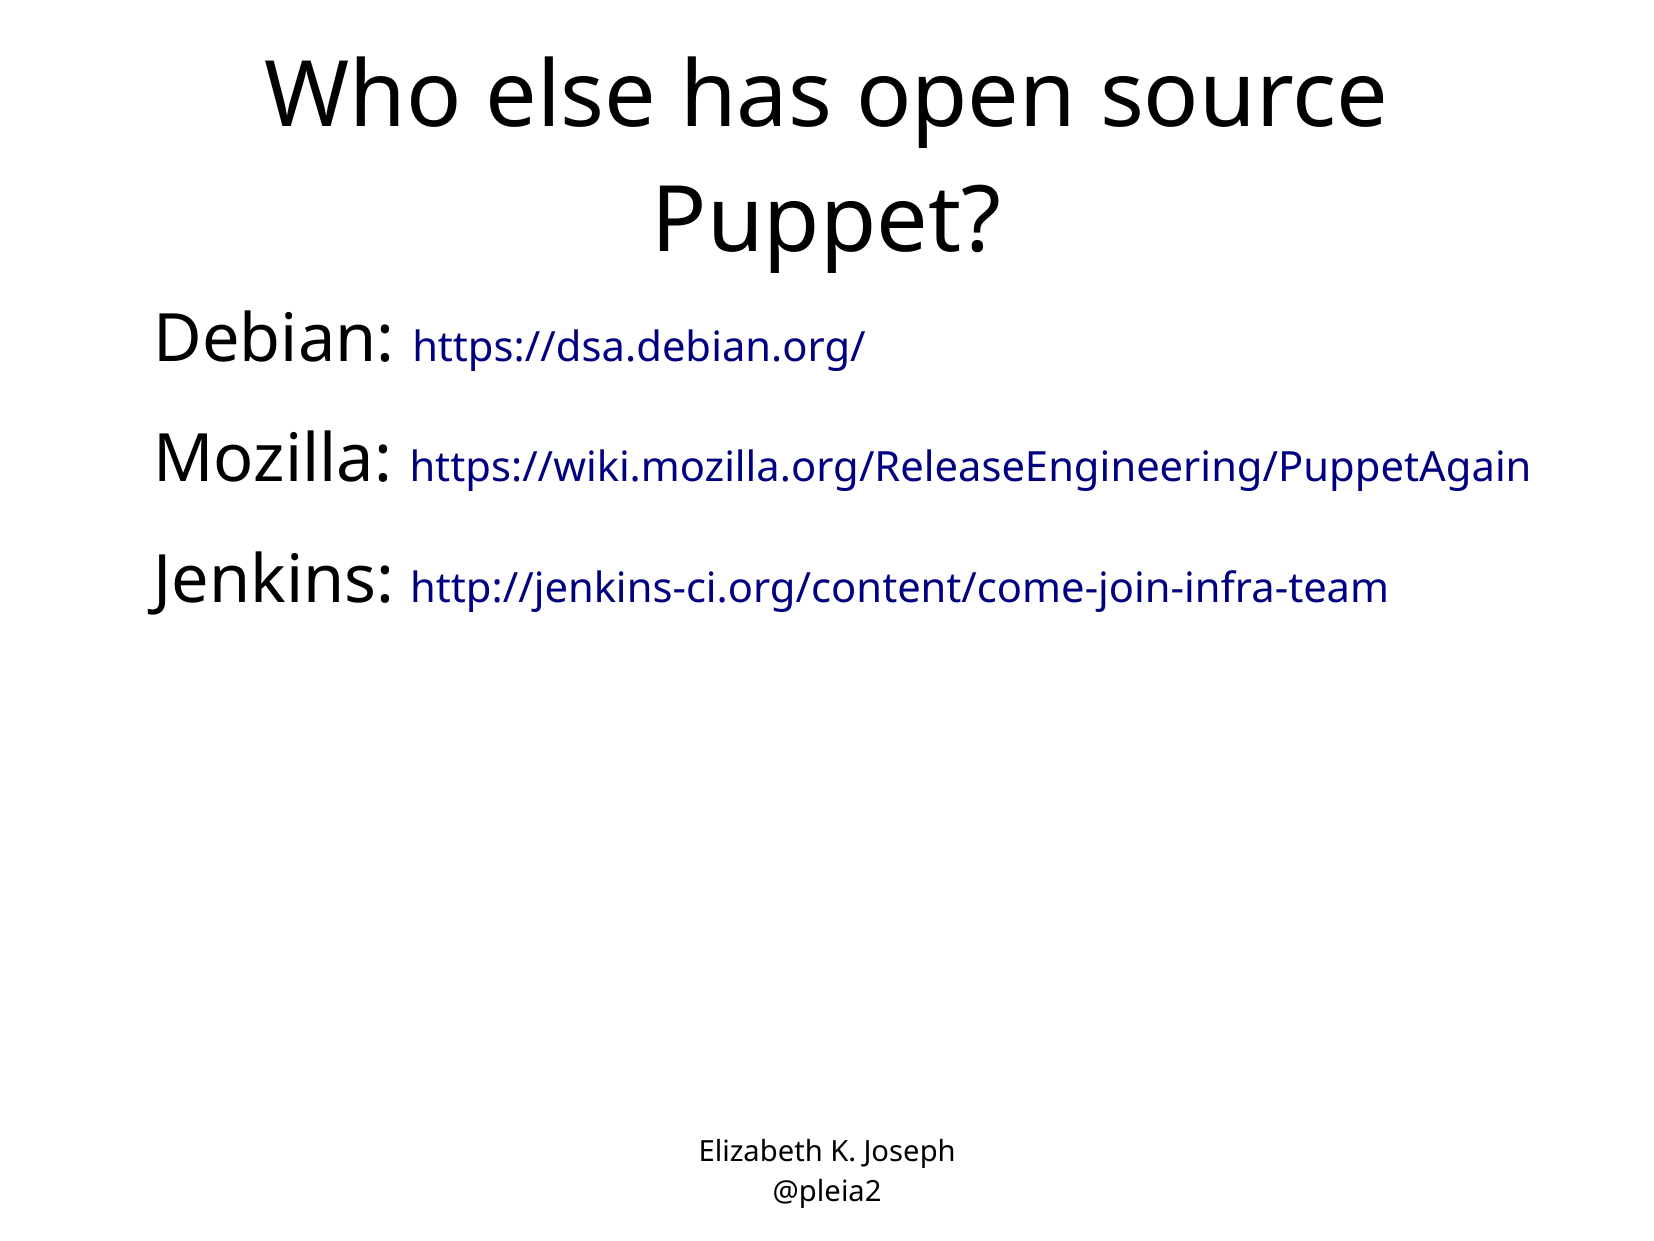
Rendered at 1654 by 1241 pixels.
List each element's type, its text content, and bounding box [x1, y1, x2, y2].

title Who else has open source Puppet? [82, 49, 1571, 257]
list Debian: https://dsa.debian.org/ Mozilla: https://wiki.mozilla.org/ReleaseEngineering/PuppetAgain Jenkins: http://jenkins-ci.org/content/come-join-infra-team [82, 290, 1571, 1010]
